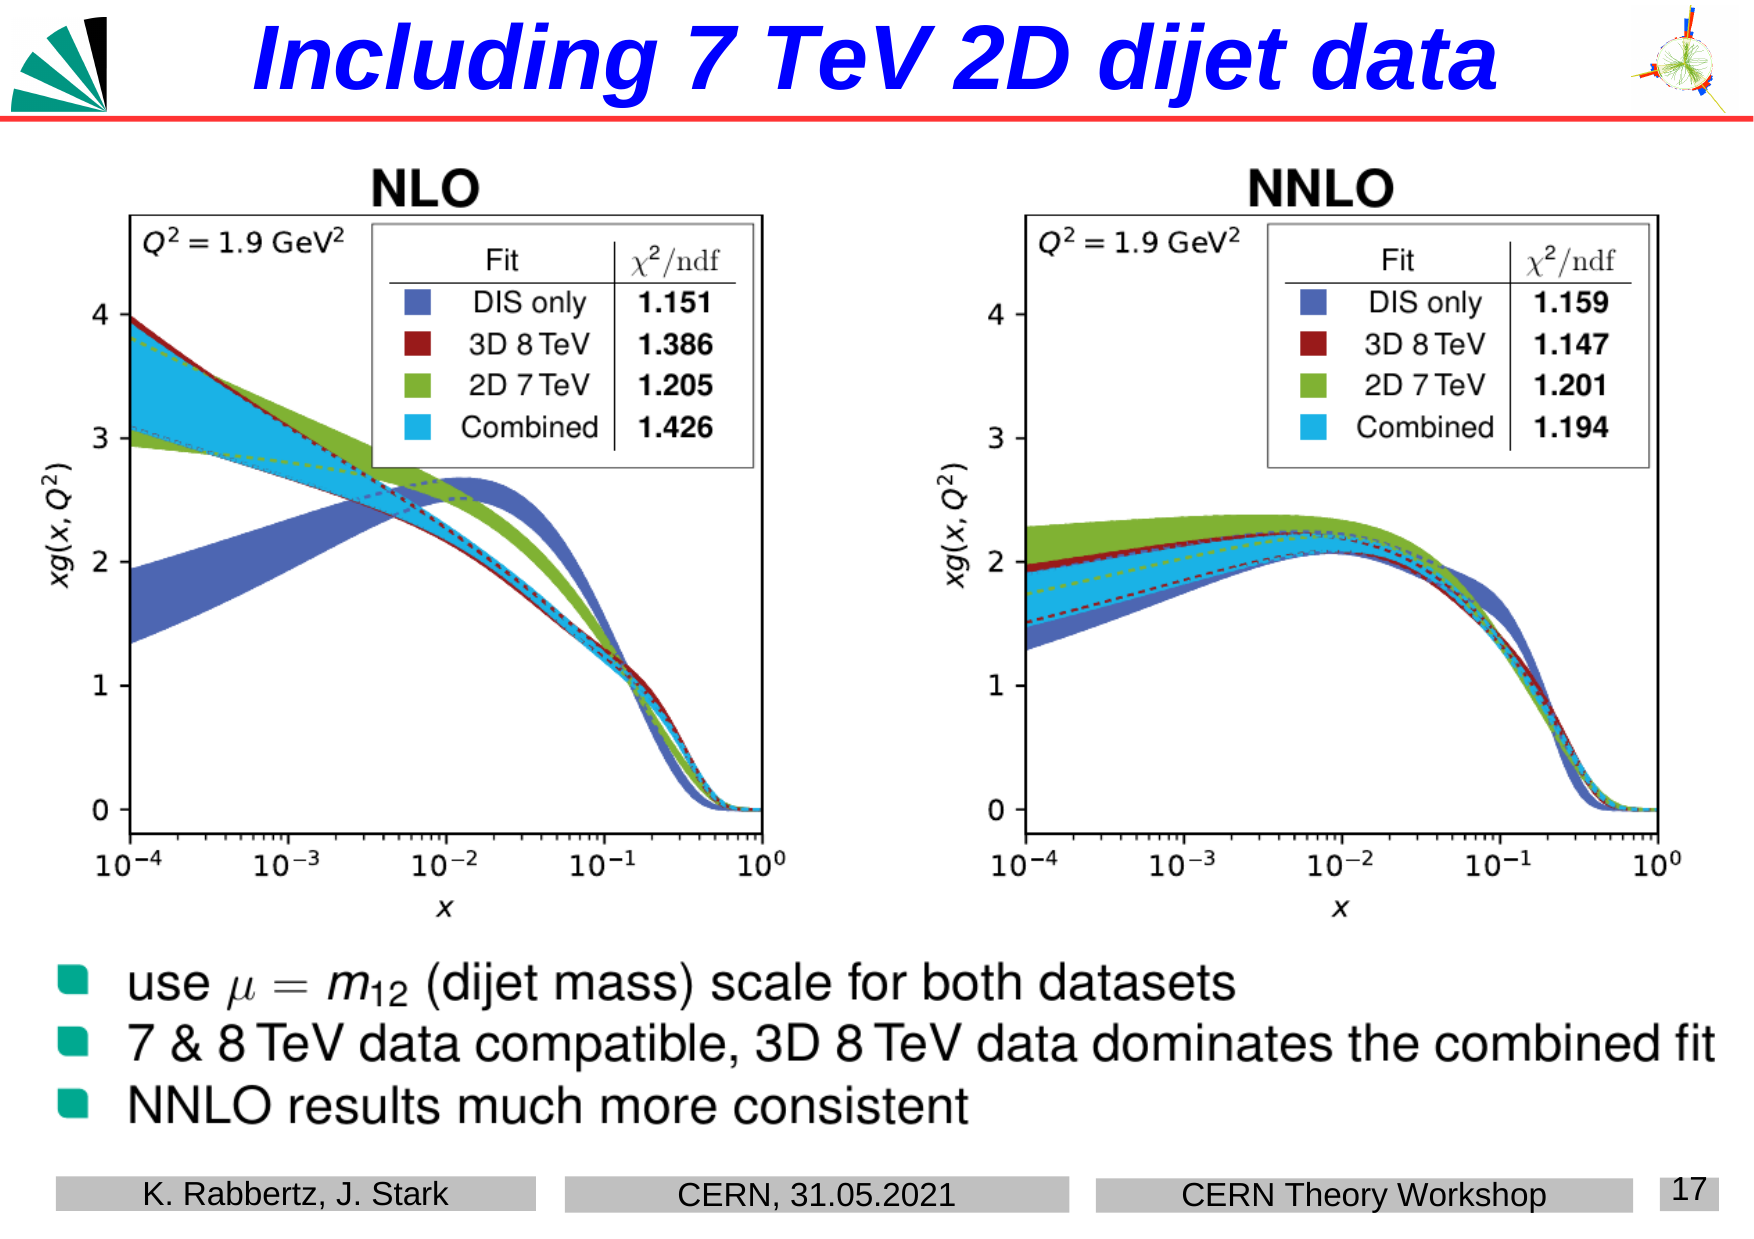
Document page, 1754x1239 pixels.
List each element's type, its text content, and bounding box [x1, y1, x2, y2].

picture [4, 140, 1754, 1130]
title Including 7 TeV 2D dijet data [124, 0, 1630, 116]
picture [11, 17, 107, 113]
picture [1631, 5, 1739, 113]
